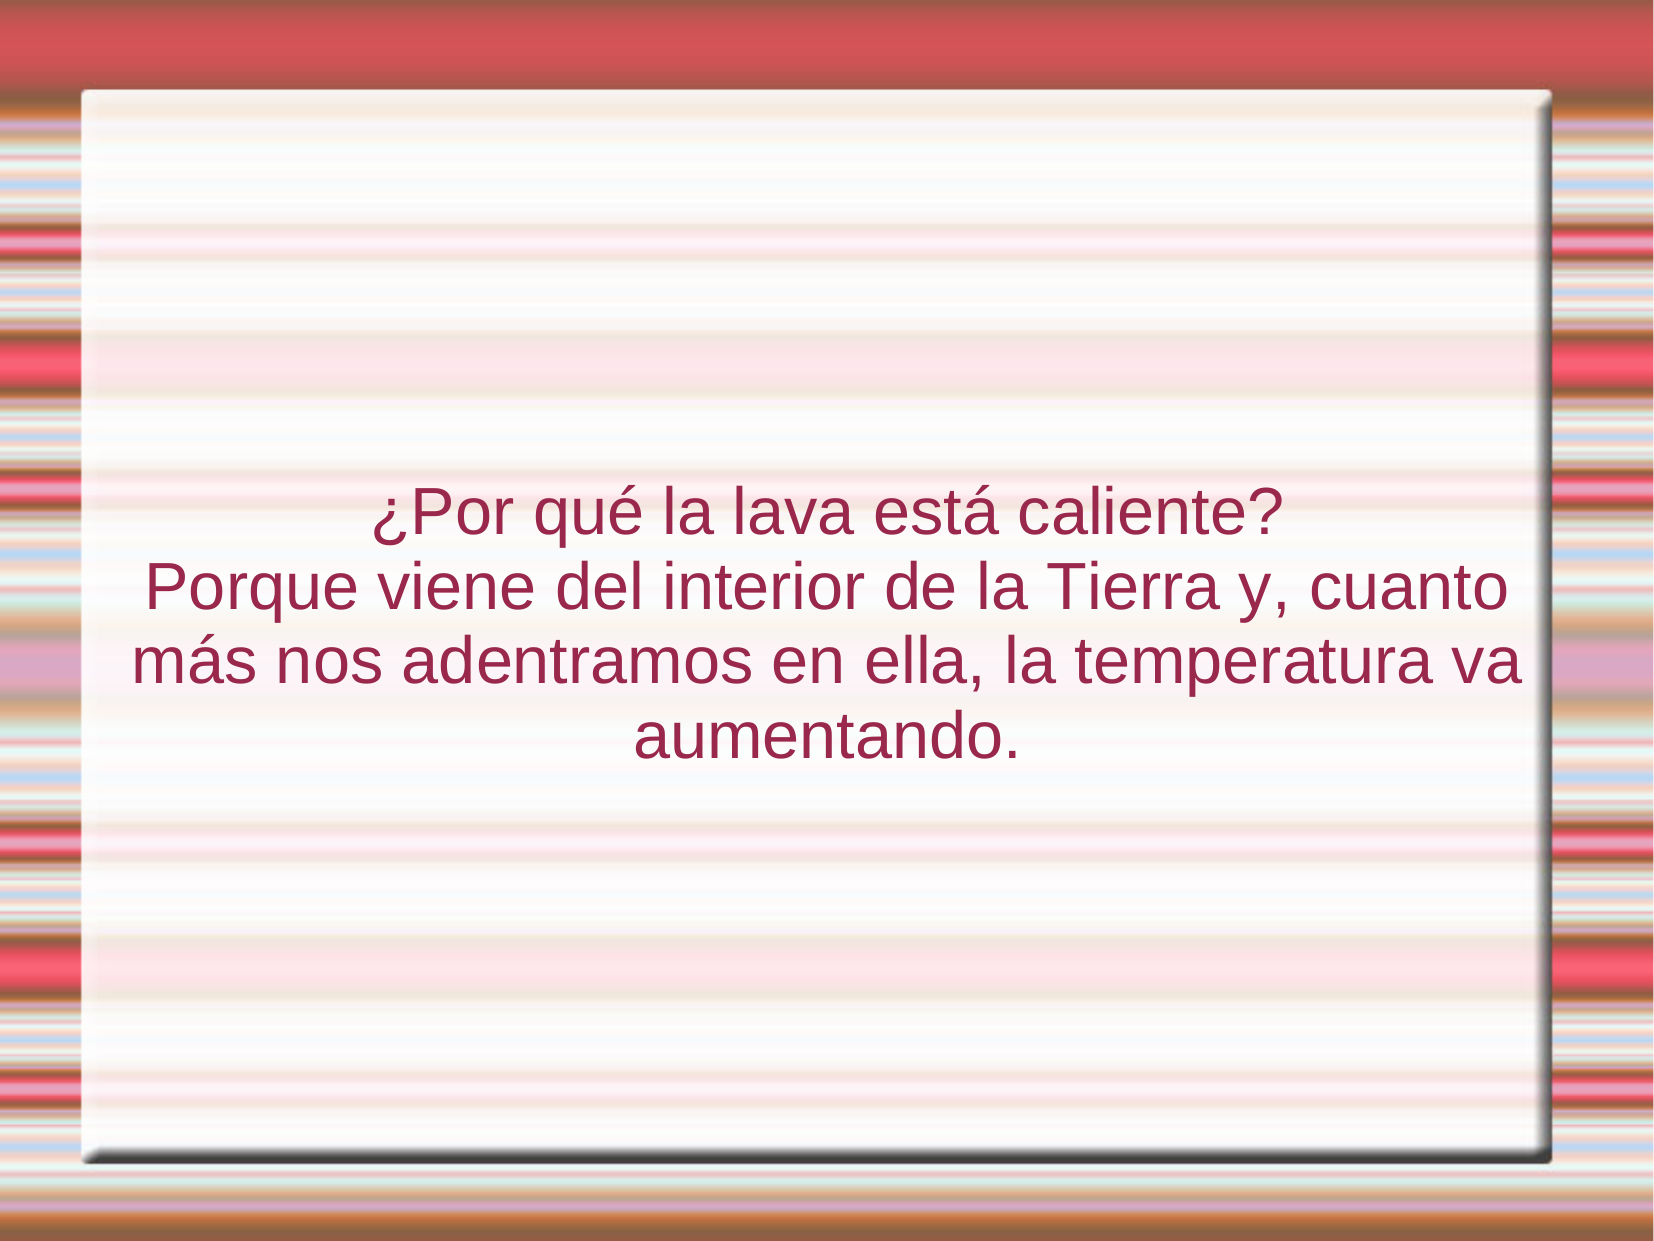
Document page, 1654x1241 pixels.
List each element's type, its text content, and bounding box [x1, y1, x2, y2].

picture [0, 0, 1654, 1241]
subtitle ¿Por qué la lava está caliente? Porque viene del interior de la Tierra y, cuanto más nos adentramos en ella, la temperatura va aumentando. [121, 114, 1534, 1132]
